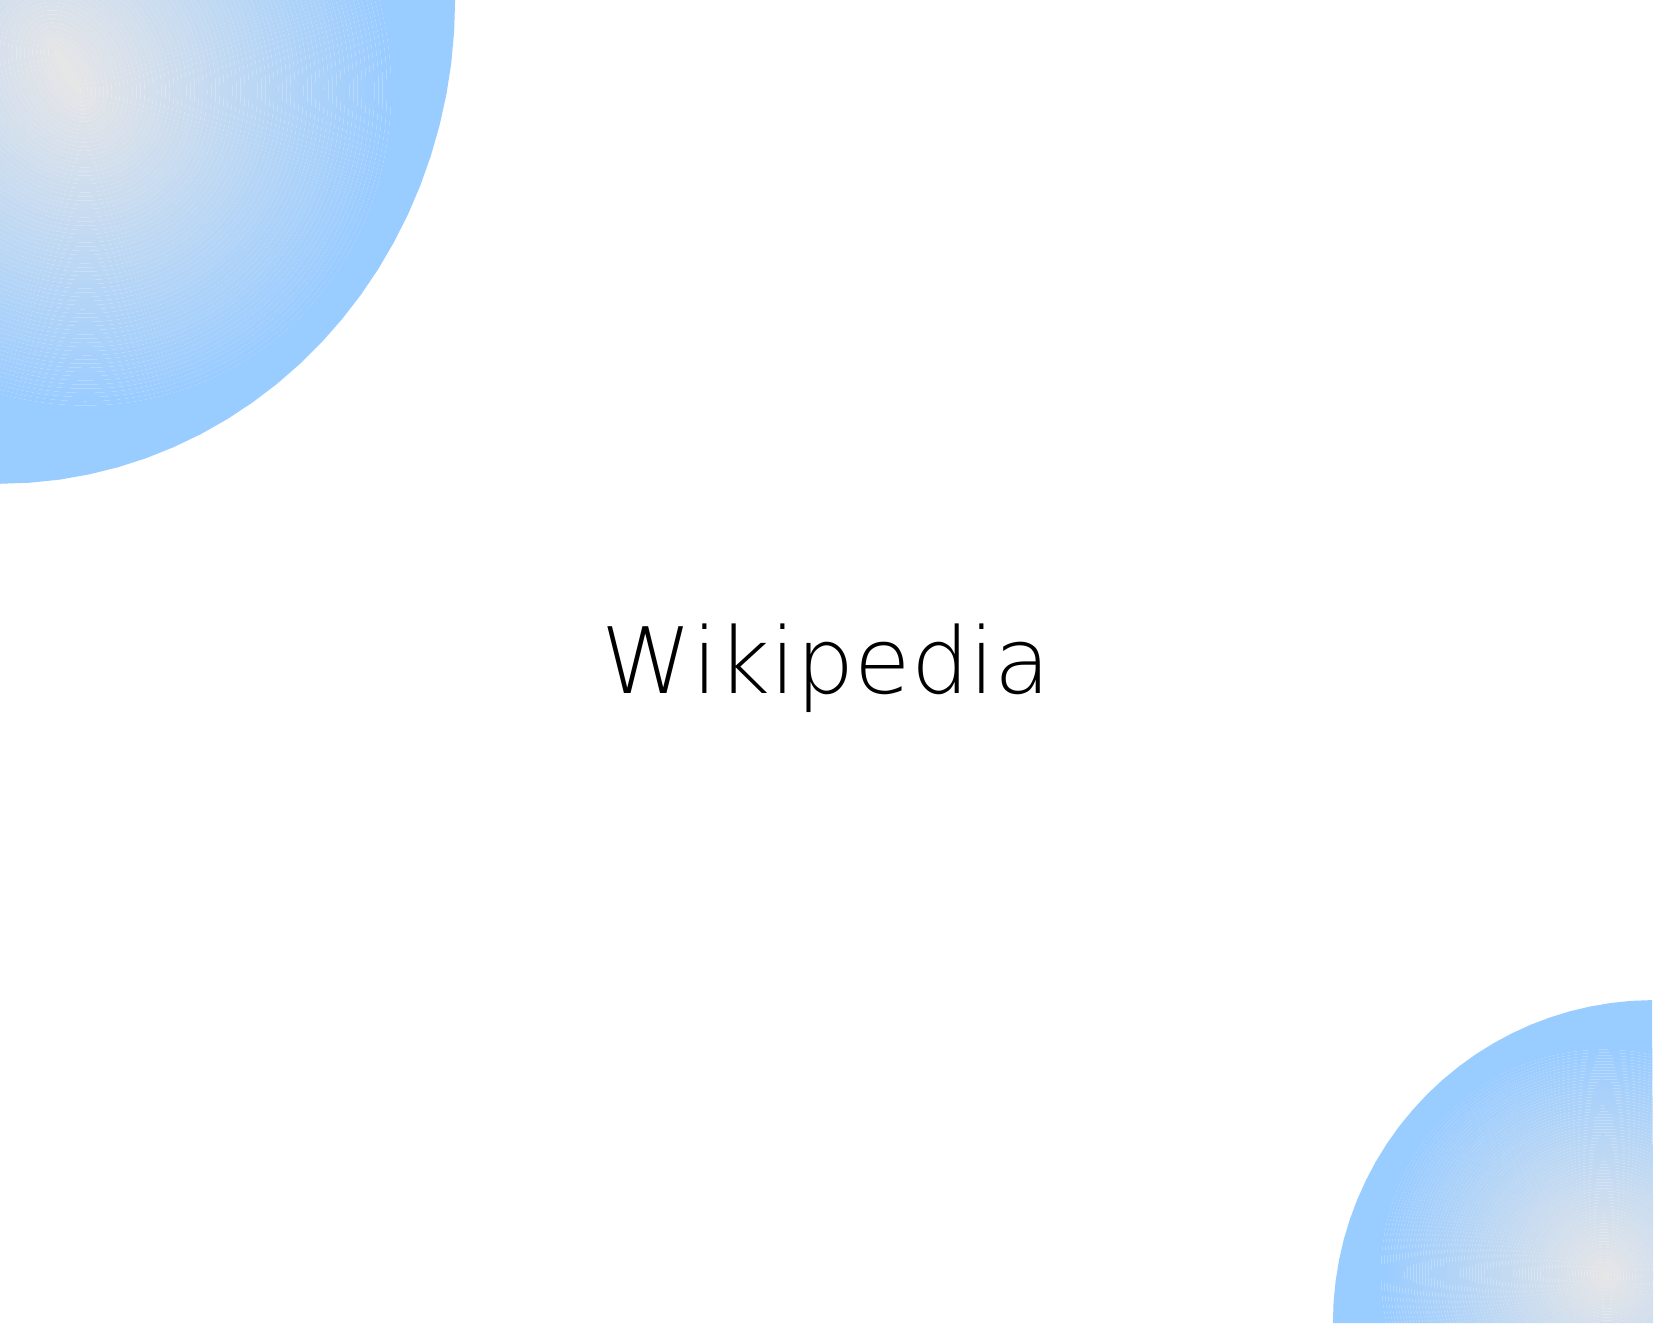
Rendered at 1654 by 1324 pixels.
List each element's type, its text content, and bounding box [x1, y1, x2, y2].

subtitle Wikipedia [82, 149, 1571, 1174]
